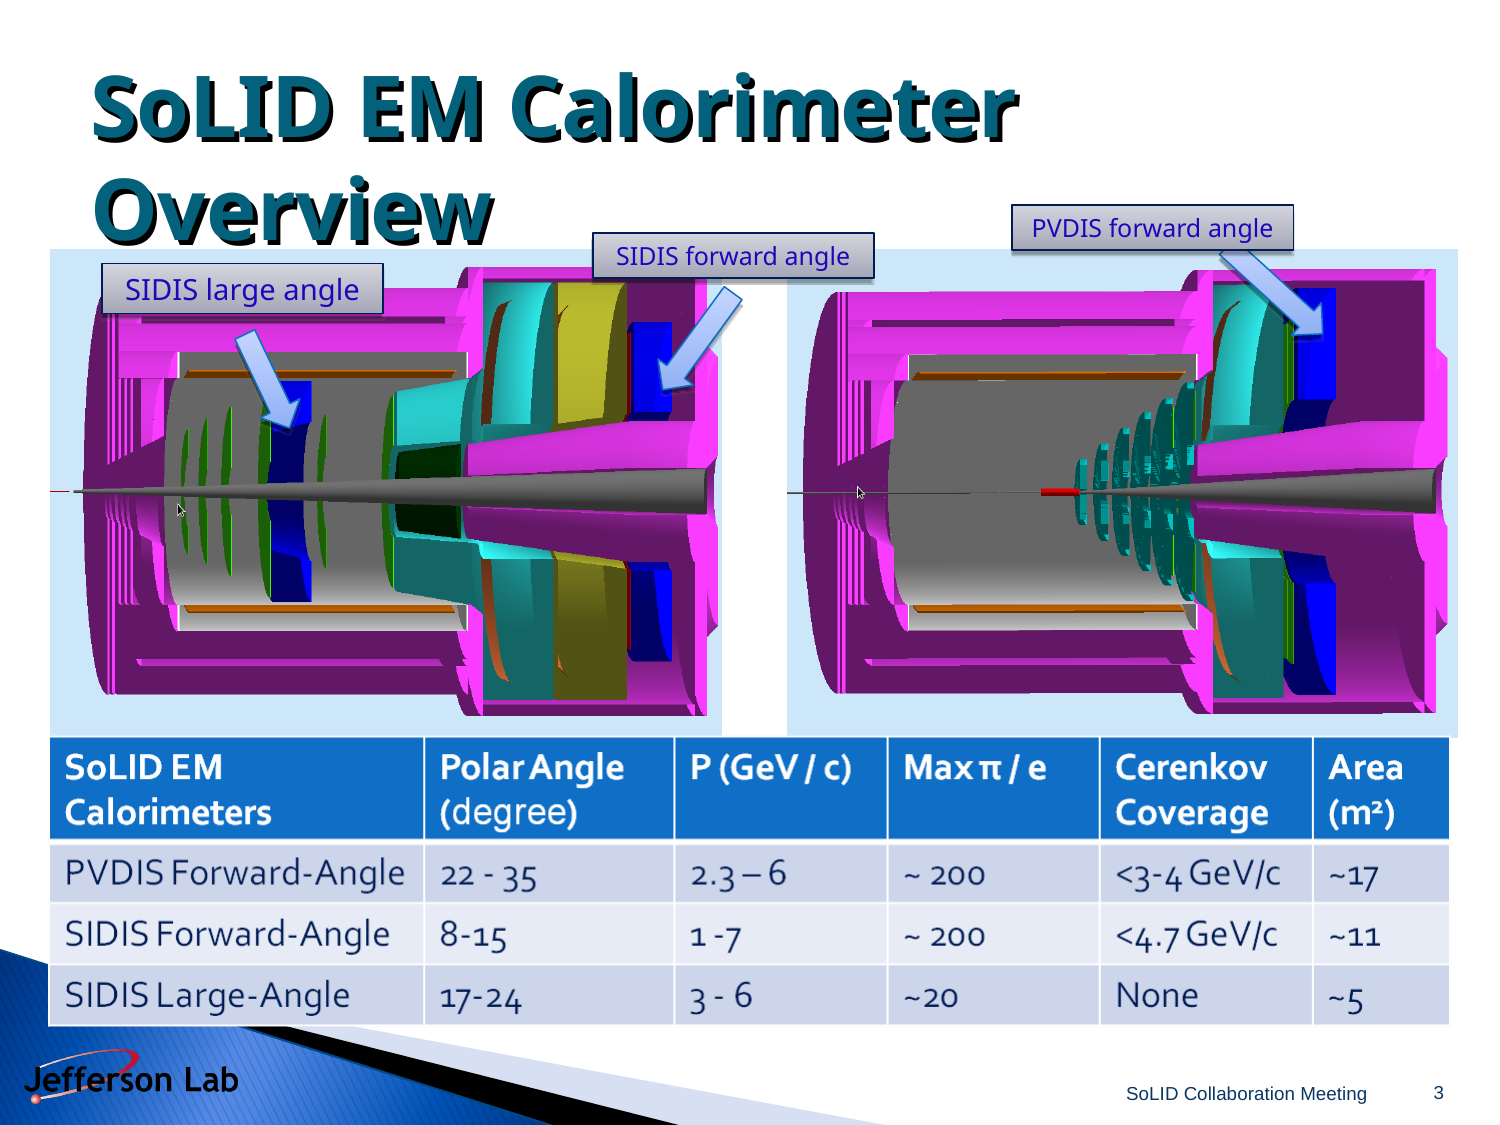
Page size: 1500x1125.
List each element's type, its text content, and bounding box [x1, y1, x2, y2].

text_box [234, 329, 300, 429]
text_box SIDIS large angle [102, 263, 383, 314]
text_box SoLID Collaboration Meeting [1074, 1051, 1418, 1112]
text_box [657, 286, 743, 390]
text_box PVDIS forward angle [1012, 205, 1293, 250]
picture [37, 249, 1462, 1038]
title SoLID EM Calorimeter Overview [75, 45, 1426, 233]
text_box SIDIS forward angle [593, 233, 874, 278]
text_box [1219, 250, 1323, 336]
text_box 3 [1418, 1051, 1479, 1112]
